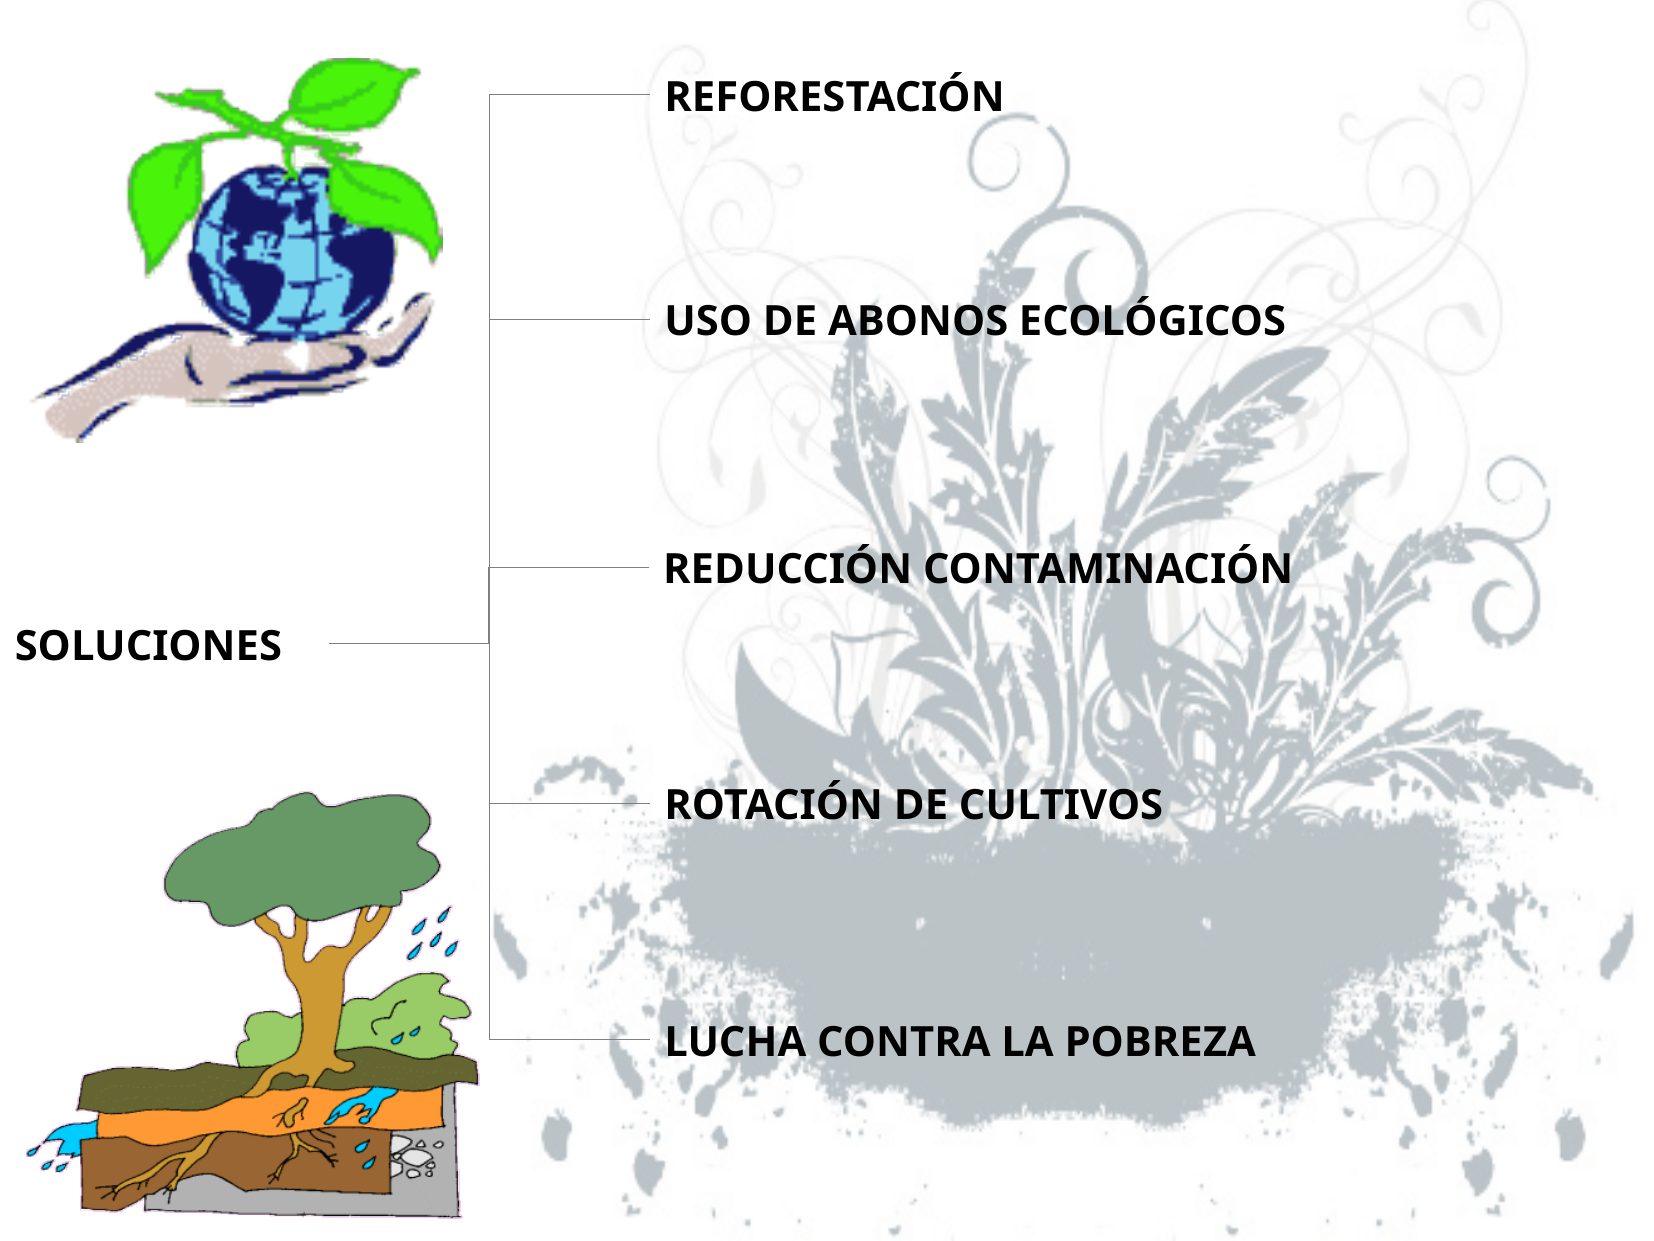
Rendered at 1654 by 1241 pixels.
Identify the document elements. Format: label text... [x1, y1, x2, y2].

text_box ROTACIÓN DE CULTIVOS [649, 767, 1239, 833]
text_box LUCHA CONTRA LA POBREZA [649, 1003, 1354, 1069]
text_box REFORESTACIÓN [649, 59, 1070, 124]
text_box REDUCCIÓN CONTAMINACIÓN [648, 531, 1370, 596]
picture [29, 58, 443, 443]
text_box USO DE ABONOS ECOLÓGICOS [649, 283, 1387, 348]
text_box SOLUCIONES [0, 608, 330, 673]
picture [0, 0, 1654, 1241]
